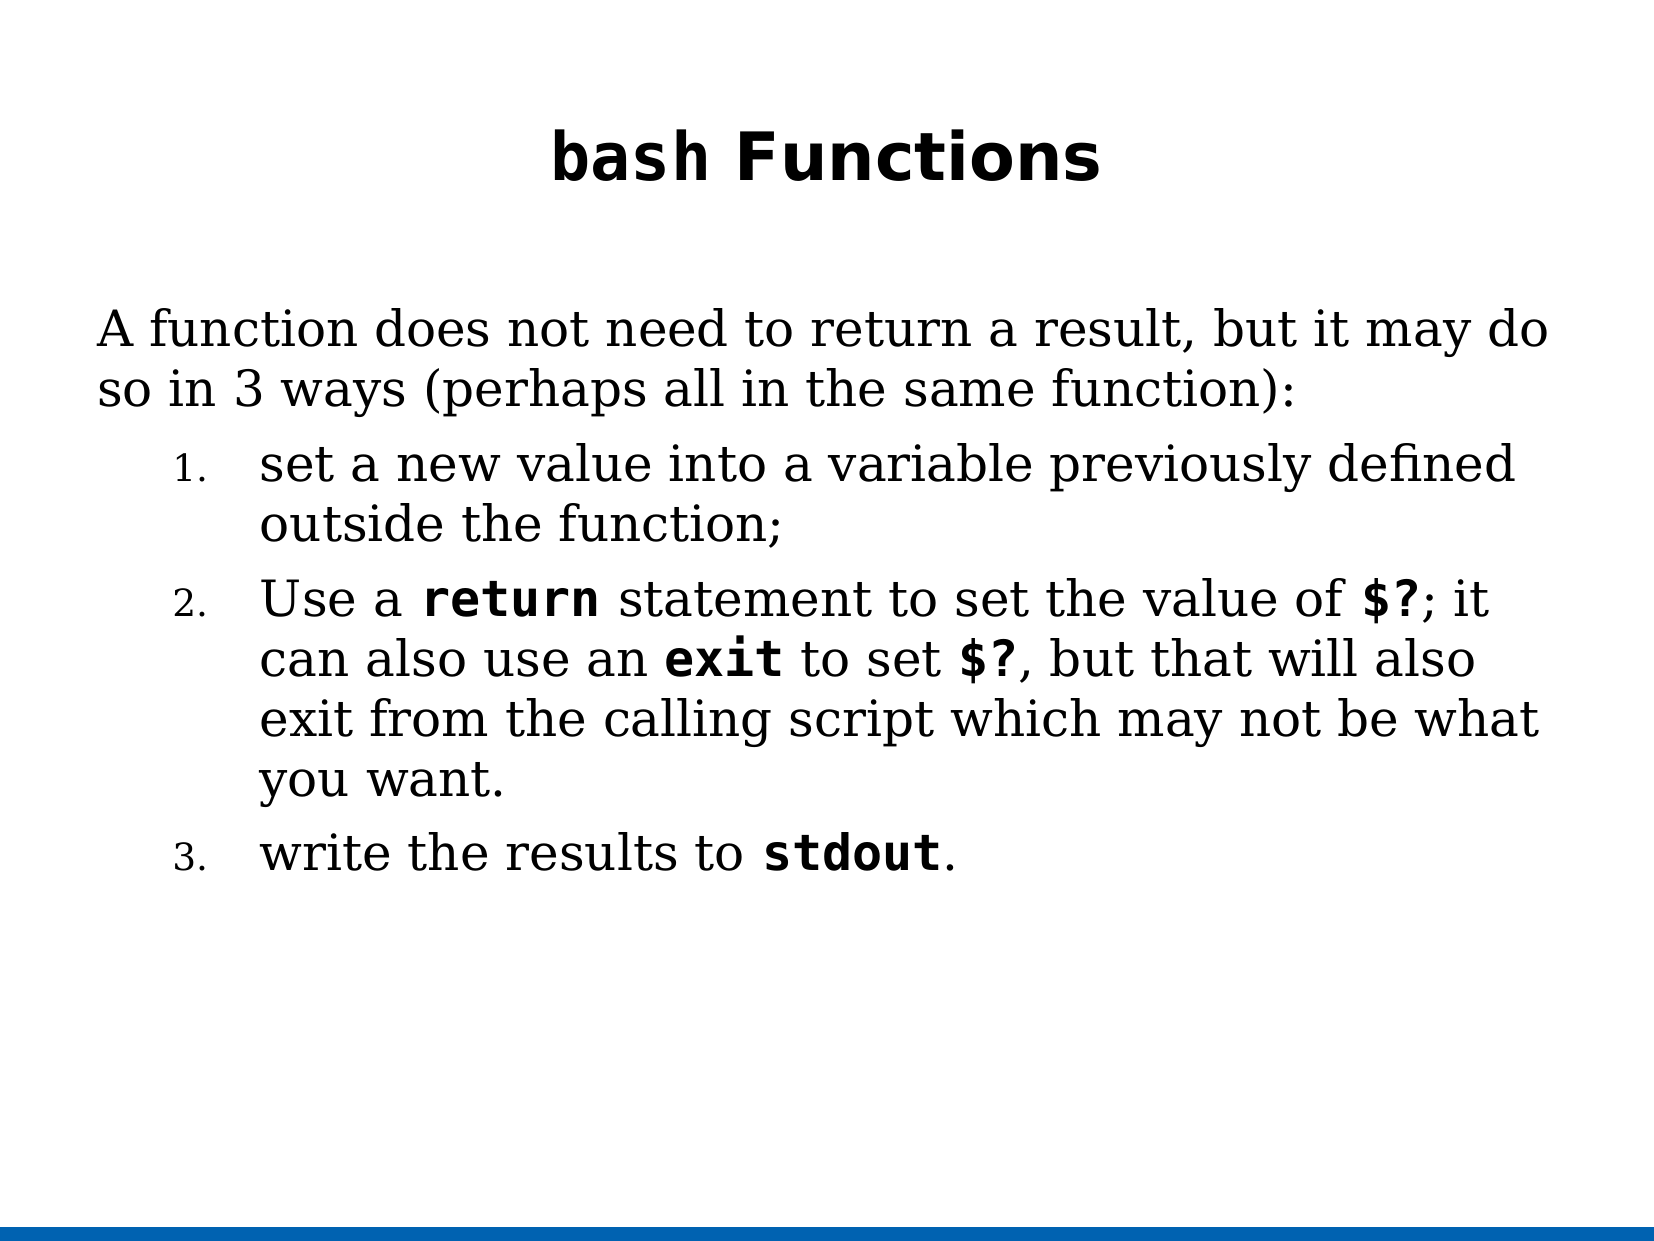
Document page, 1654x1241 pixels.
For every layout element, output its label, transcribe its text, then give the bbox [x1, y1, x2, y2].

title bash Functions [82, 50, 1571, 257]
list A function does not need to return a result, but it may do so in 3 ways (perhaps all in the same function): set a new value into a variable previously defined outside the function; Use a return statement to set the value of $?; it can also use an exit to set $?, but that will also exit from the calling script which may not be what you want. write the results to stdout. [82, 289, 1571, 1109]
